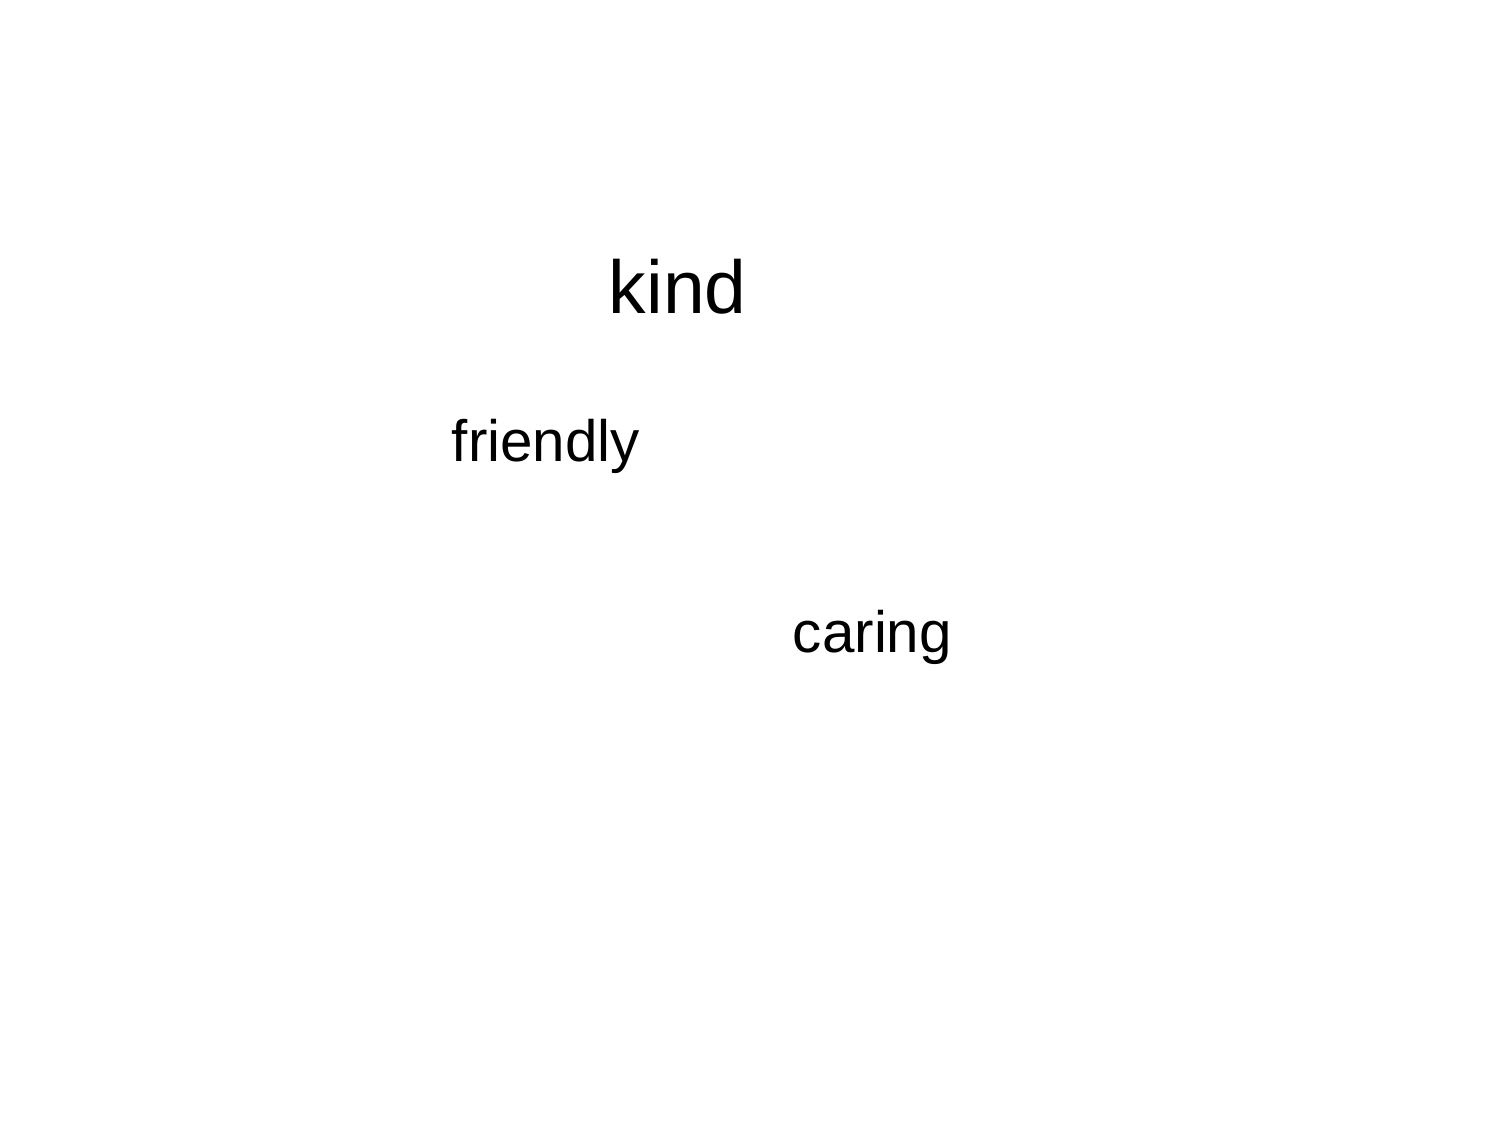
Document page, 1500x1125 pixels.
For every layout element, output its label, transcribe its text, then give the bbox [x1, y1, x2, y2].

text_box friendly [437, 401, 656, 482]
text_box kind [594, 238, 762, 338]
text_box caring [778, 592, 967, 673]
